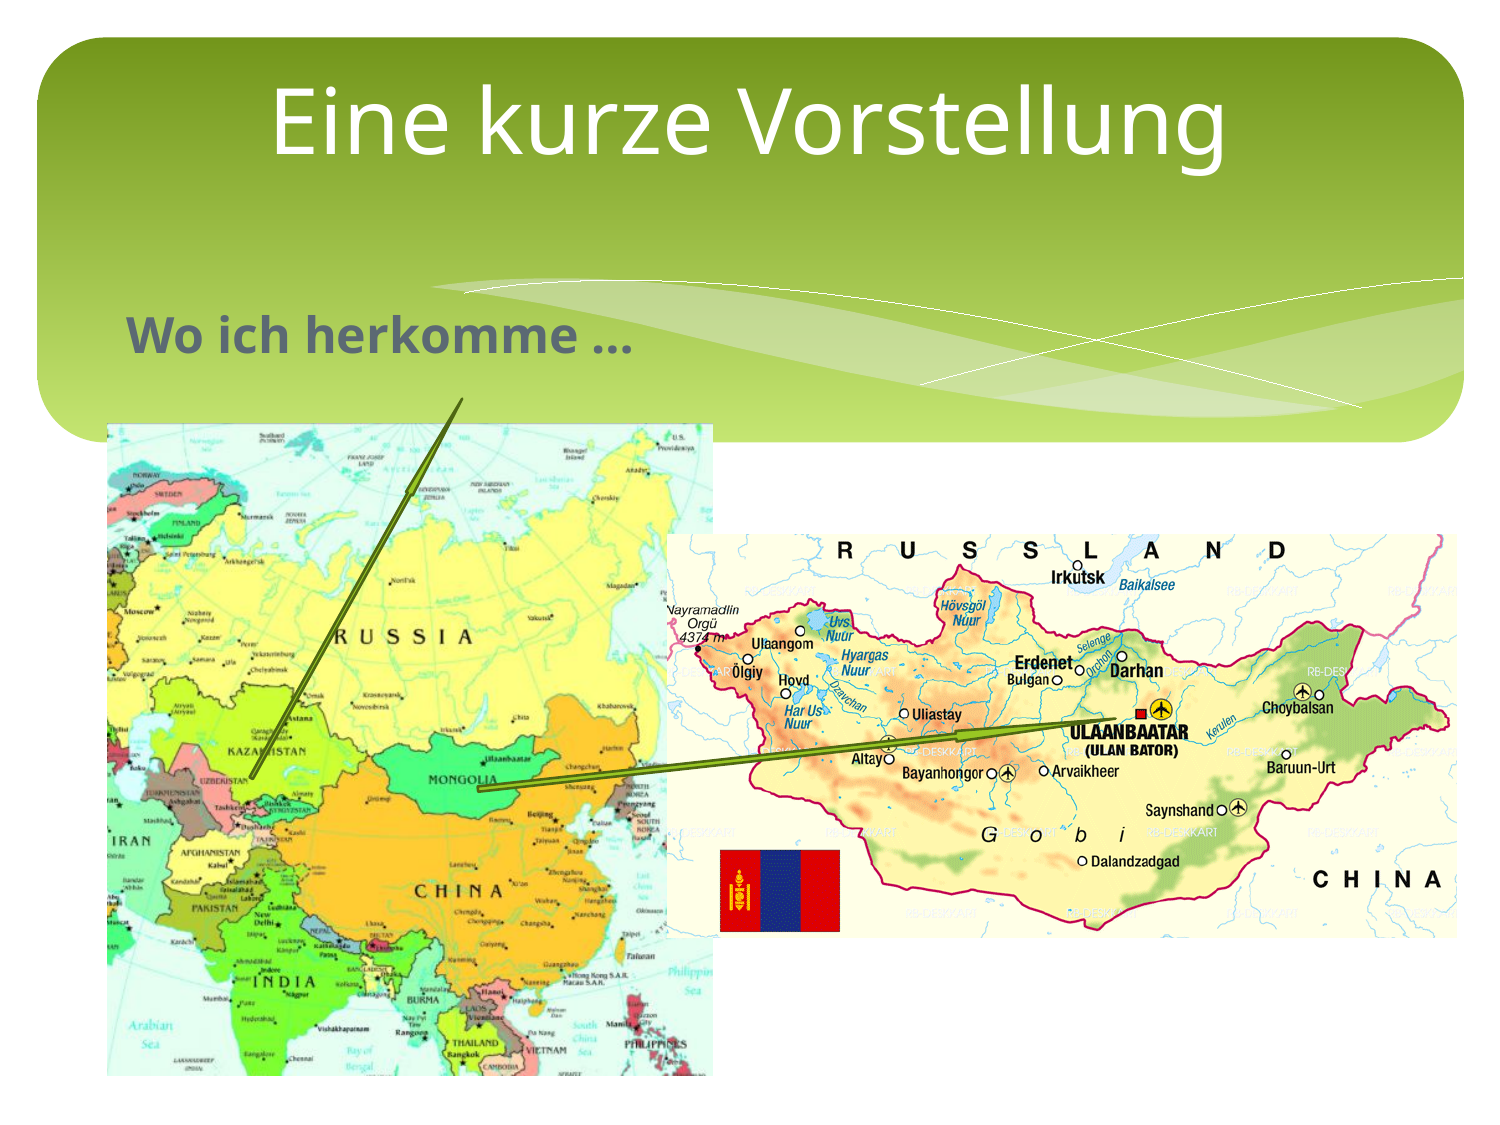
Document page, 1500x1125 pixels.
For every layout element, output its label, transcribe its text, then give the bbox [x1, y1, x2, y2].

text_box [477, 718, 1116, 792]
list Wo ich herkomme … [111, 295, 1327, 396]
title Eine kurze Vorstellung [75, 55, 1425, 261]
picture [107, 423, 1457, 1076]
text_box [249, 398, 463, 780]
